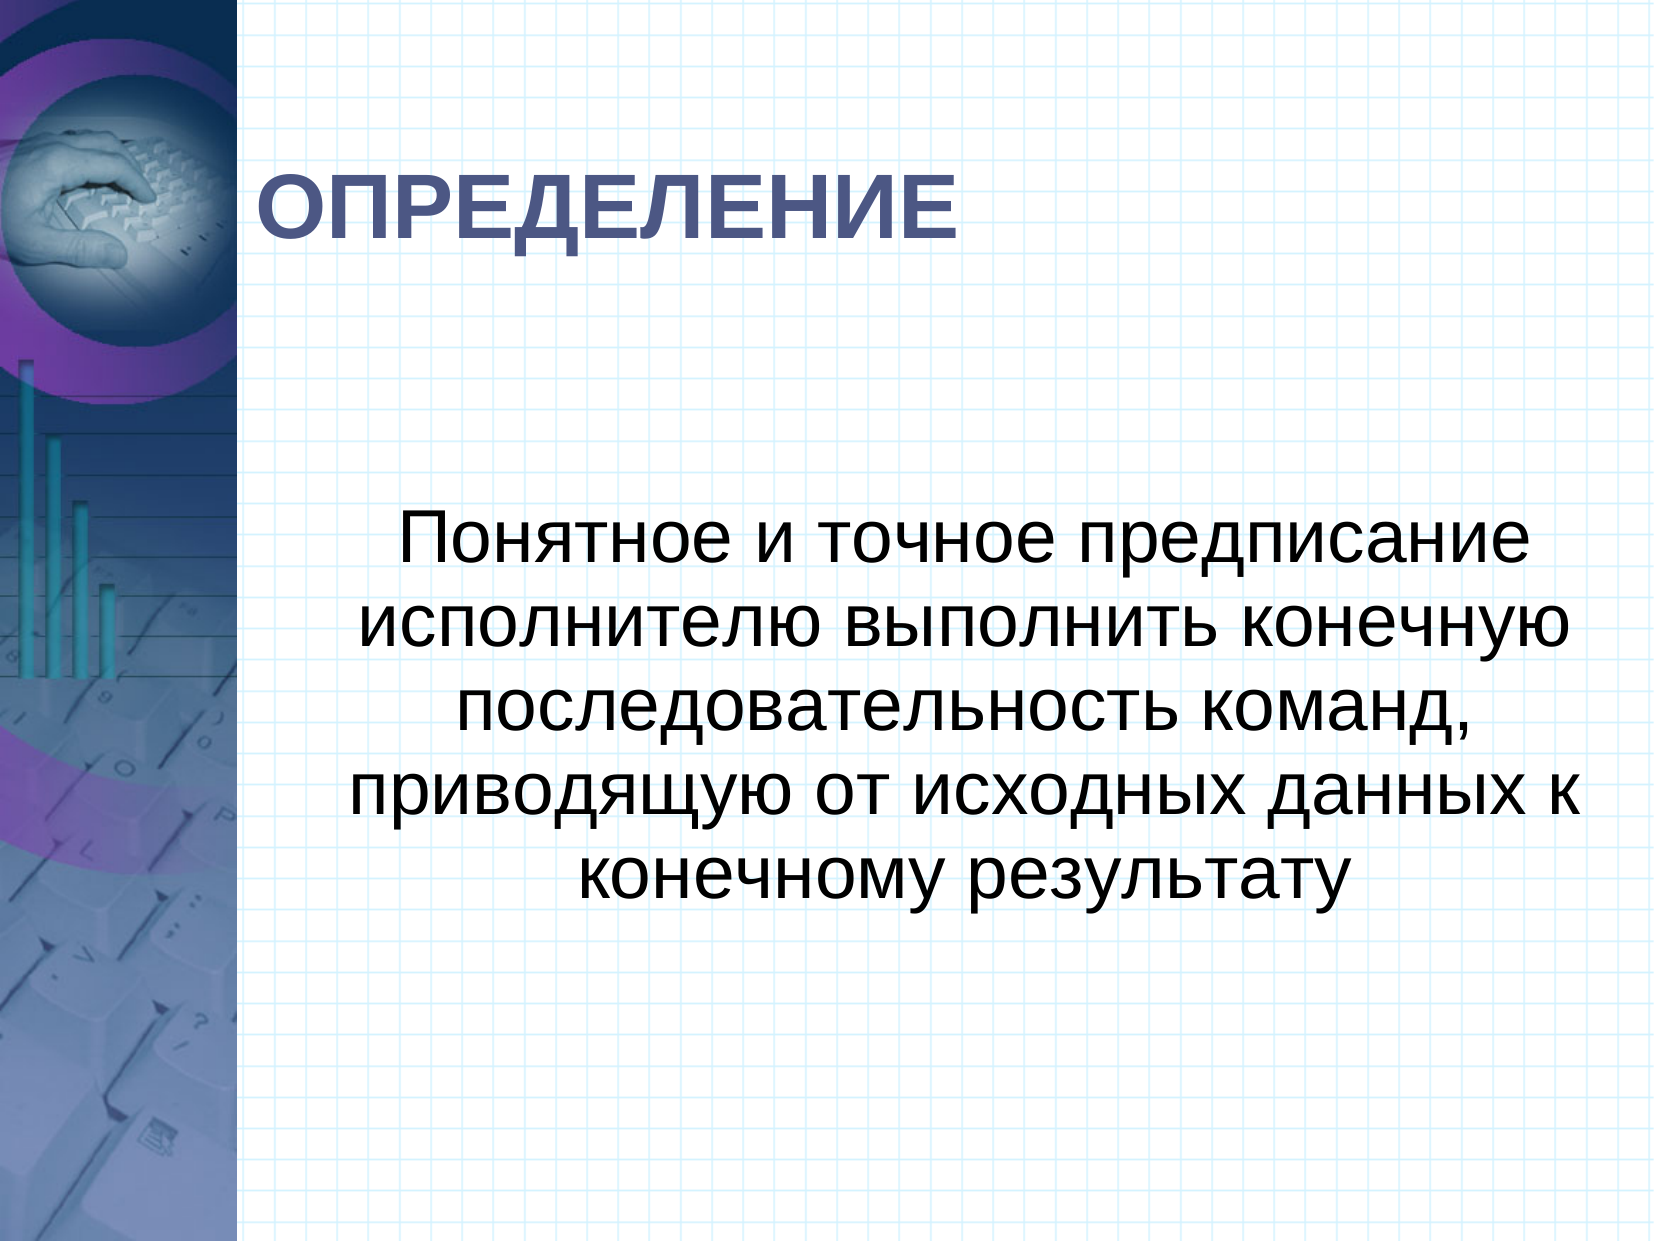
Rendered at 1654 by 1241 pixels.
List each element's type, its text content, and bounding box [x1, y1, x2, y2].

subtitle Понятное и точное предписание исполнителю выполнить конечную последовательность команд, приводящую от исходных данных к конечному результату [254, 344, 1640, 1065]
title ОПРЕДЕЛЕНИЕ [254, 102, 1640, 310]
picture [0, 0, 1654, 1241]
